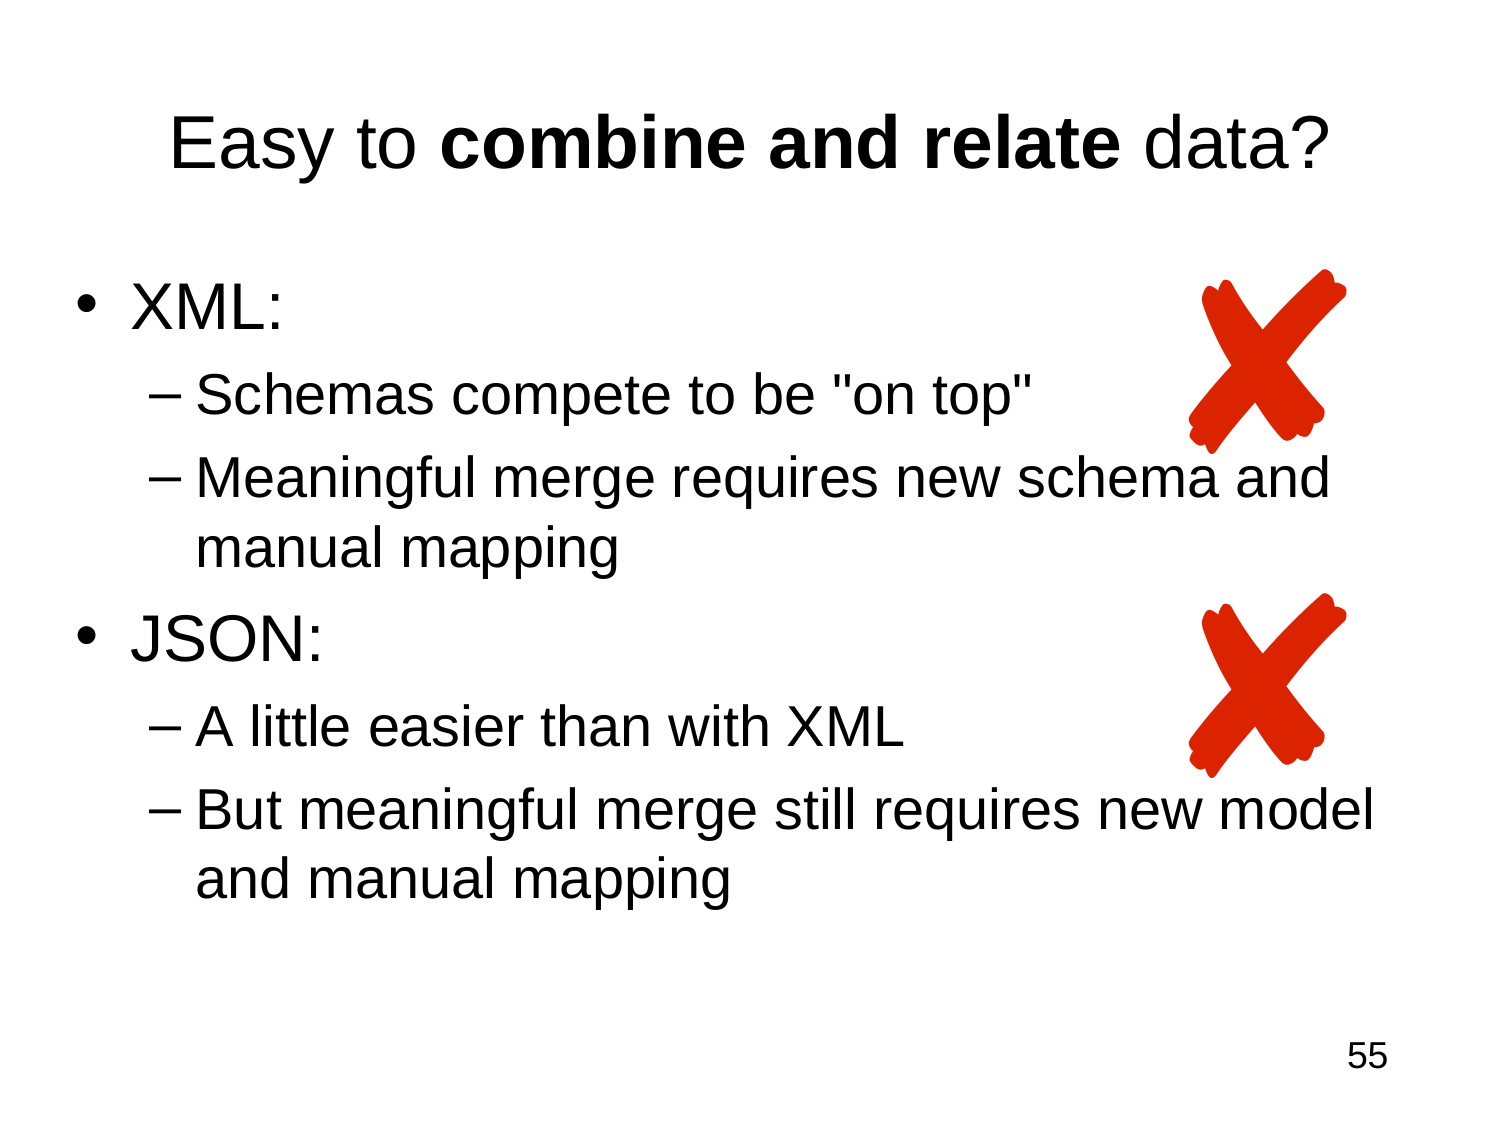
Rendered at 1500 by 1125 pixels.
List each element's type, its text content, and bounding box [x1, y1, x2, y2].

text_box ✘ [1144, 196, 1384, 512]
title Easy to combine and relate data? [75, 44, 1425, 233]
text_box ✘ [1144, 521, 1384, 837]
list XML: Schemas compete to be "on top" Meaningful merge requires new schema and manual mapping JSON: A little easier than with XML But meaningful merge still requires new model and manual mapping [75, 263, 1395, 916]
